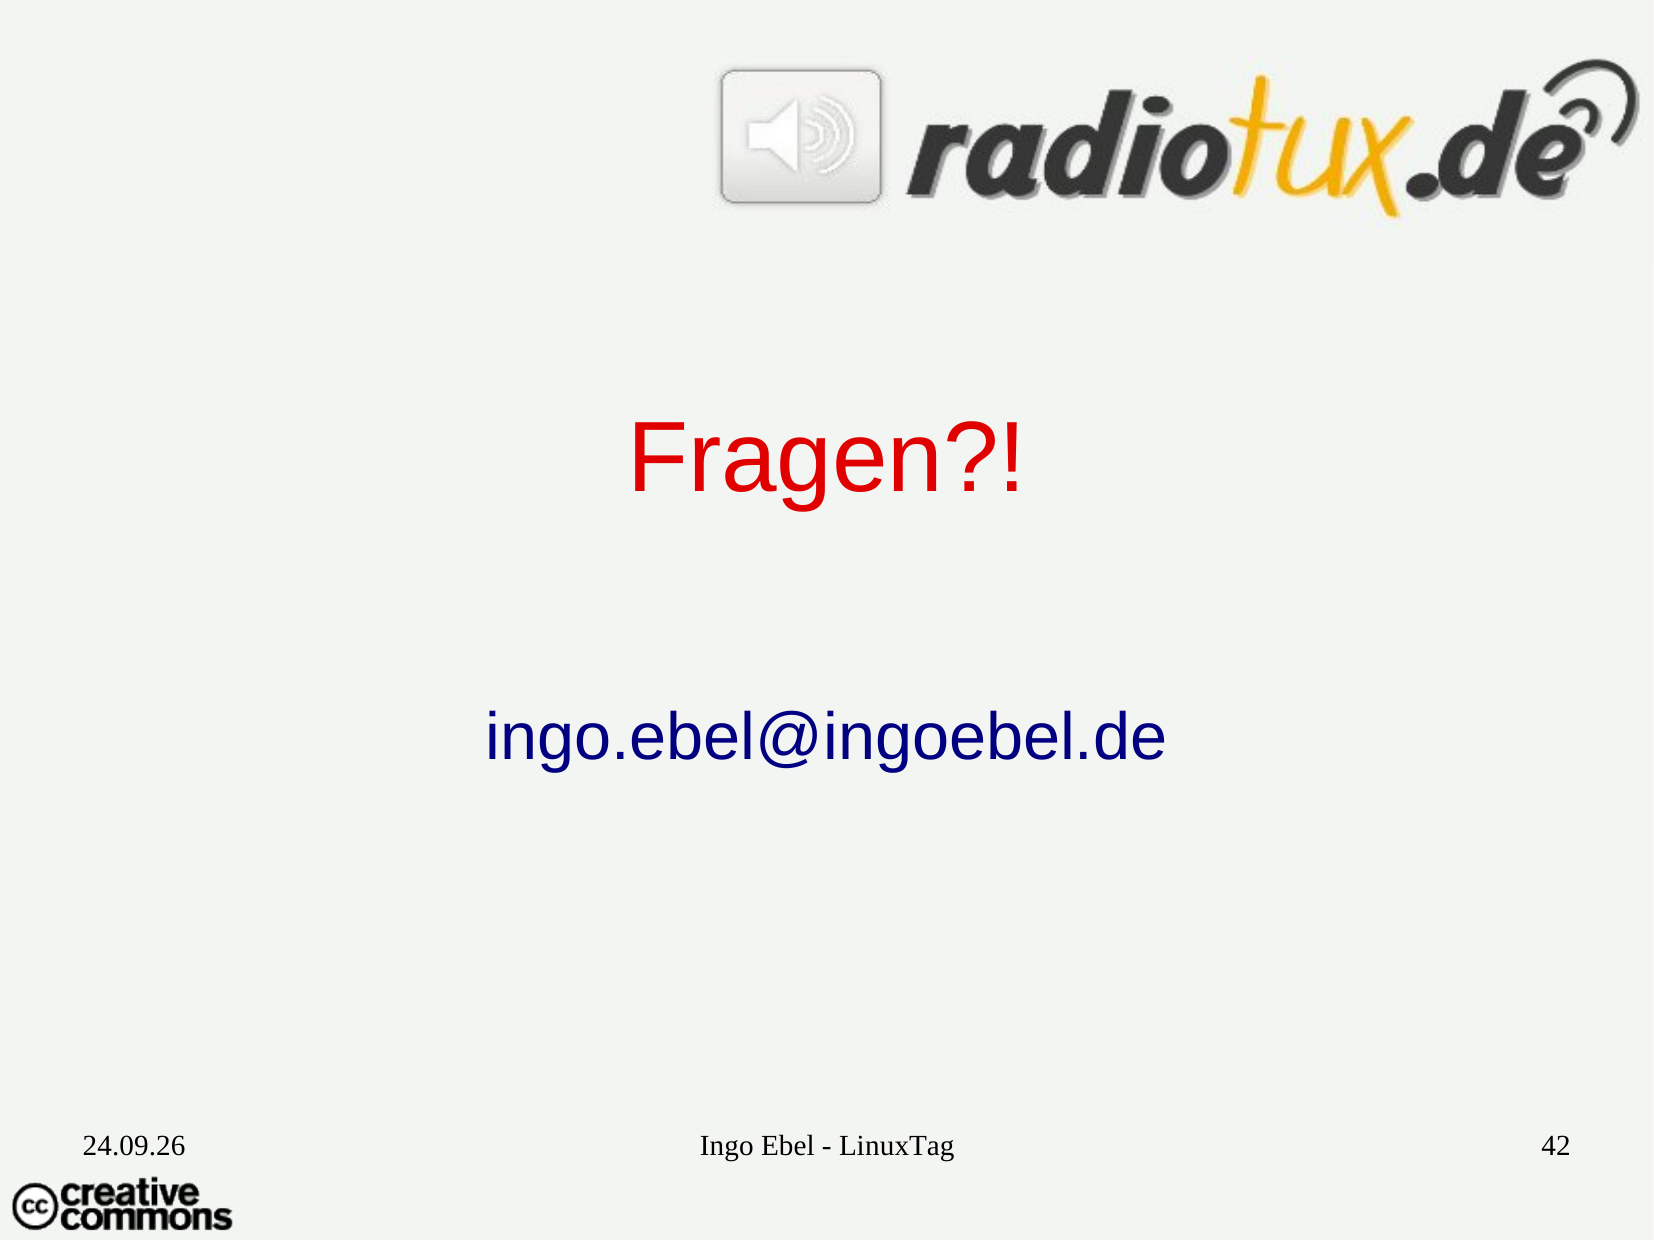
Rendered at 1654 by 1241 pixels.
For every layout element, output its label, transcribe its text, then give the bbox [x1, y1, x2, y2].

subtitle Fragen?! ingo.ebel@ingoebel.de [82, 290, 1571, 1109]
picture [649, 0, 1654, 266]
picture [0, 1121, 236, 1240]
